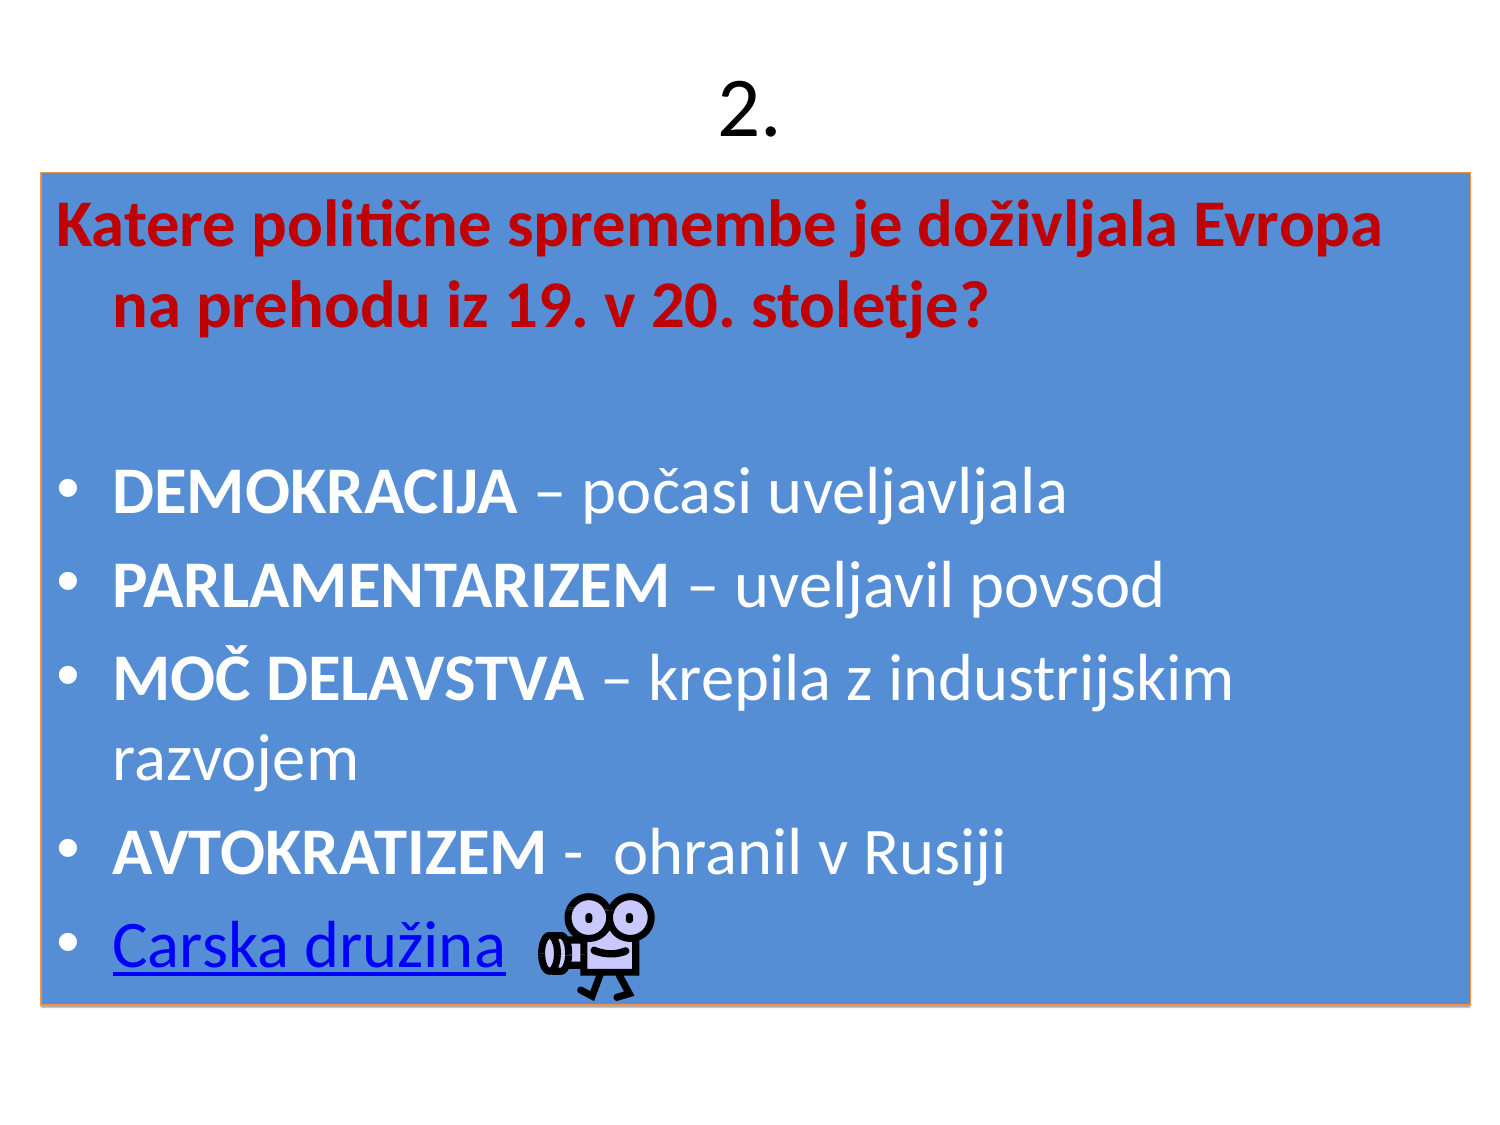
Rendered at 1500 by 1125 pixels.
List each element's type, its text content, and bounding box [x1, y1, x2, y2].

list Katere politične spremembe je doživljala Evropa na prehodu iz 19. v 20. stoletje? DEMOKRACIJA – počasi uveljavljala PARLAMENTARIZEM – uveljavil povsod MOČ DELAVSTVA – krepila z industrijskim razvojem AVTOKRATIZEM - ohranil v Rusiji Carska družina [41, 172, 1471, 1005]
picture [537, 893, 655, 1002]
title 2. [75, 42, 1425, 161]
